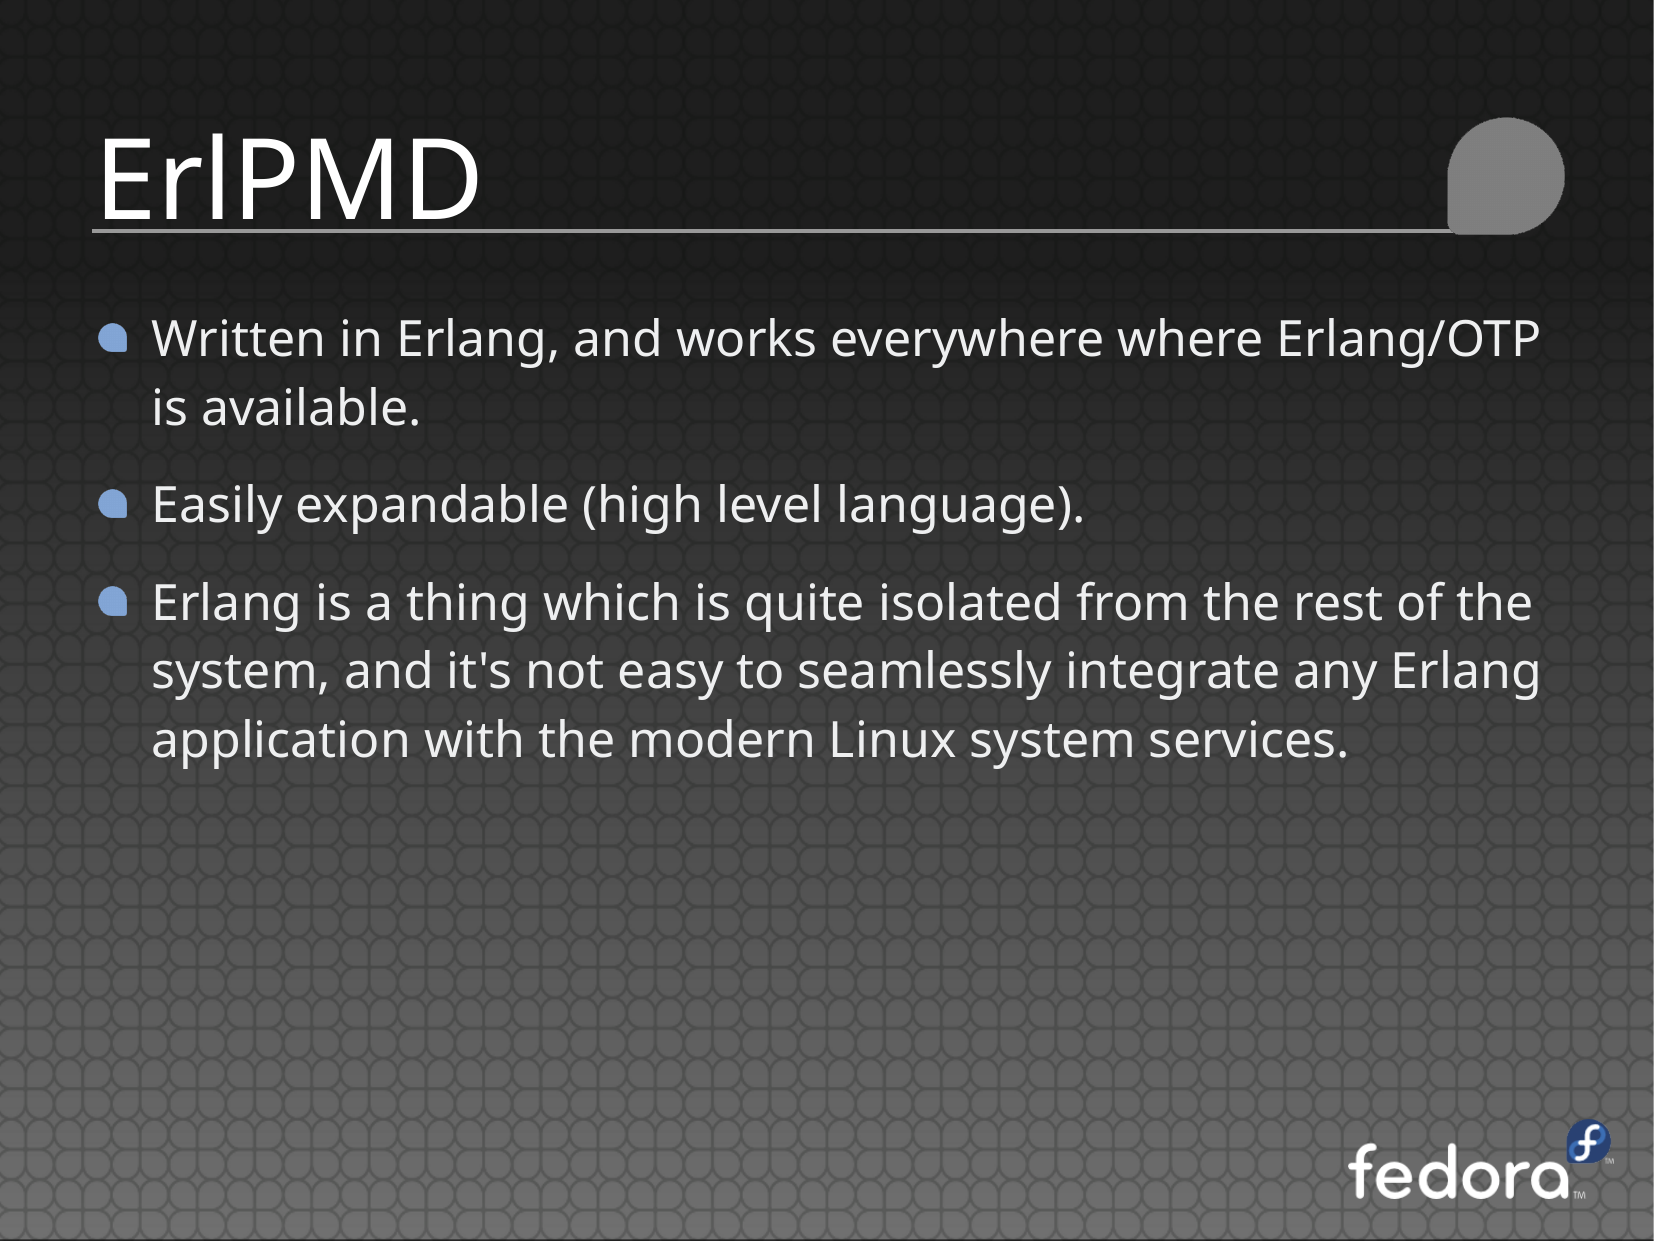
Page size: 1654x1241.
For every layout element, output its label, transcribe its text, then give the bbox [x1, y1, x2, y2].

list Written in Erlang, and works everywhere where Erlang/OTP is available. Easily expandable (high level language). Erlang is a thing which is quite isolated from the rest of the system, and it's not easy to seamlessly integrate any Erlang application with the modern Linux system services. [80, 303, 1569, 1107]
picture [0, 0, 1654, 1241]
title ErlPMD [94, 100, 1426, 251]
